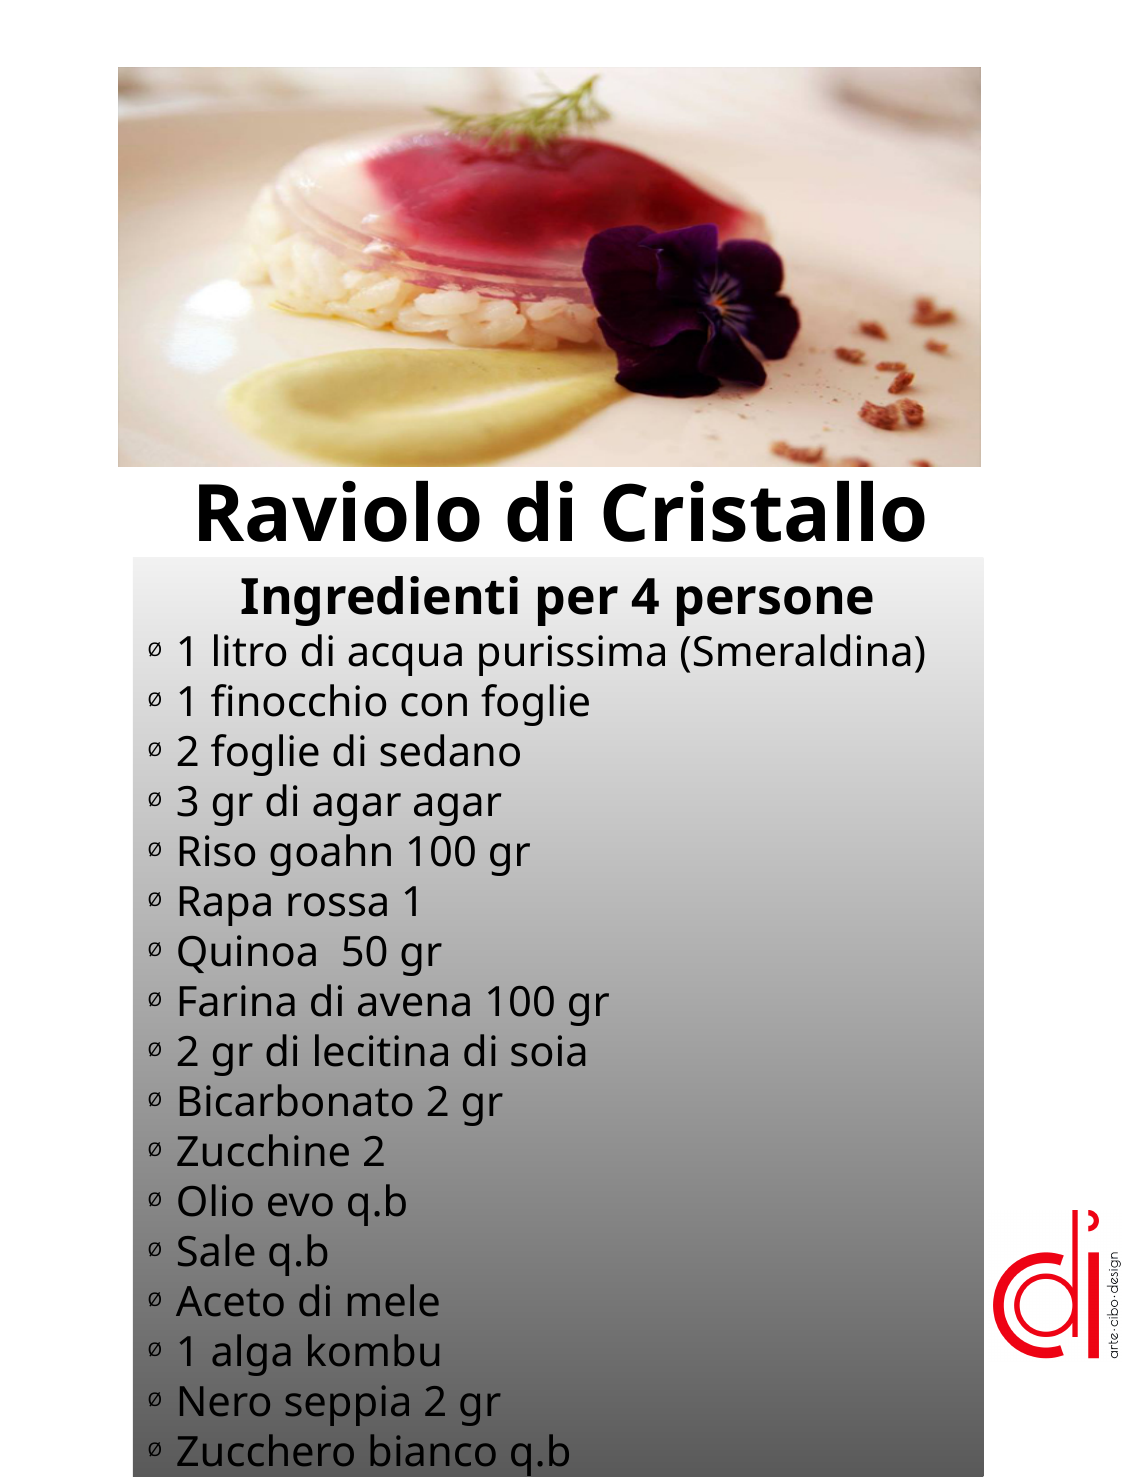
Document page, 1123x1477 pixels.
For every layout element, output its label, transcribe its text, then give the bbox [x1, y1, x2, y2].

subtitle Ingredienti per 4 persone 1 litro di acqua purissima (Smeraldina) 1 finocchio con foglie 2 foglie di sedano 3 gr di agar agar Riso goahn 100 gr Rapa rossa 1 Quinoa 50 gr Farina di avena 100 gr 2 gr di lecitina di soia Bicarbonato 2 gr Zucchine 2 Olio evo q.b Sale q.b Aceto di mele 1 alga kombu Nero seppia 2 gr Zucchero bianco q.b [132, 557, 984, 1477]
picture [118, 67, 981, 467]
picture [988, 1210, 1123, 1362]
title Raviolo di Cristallo [135, 454, 987, 628]
